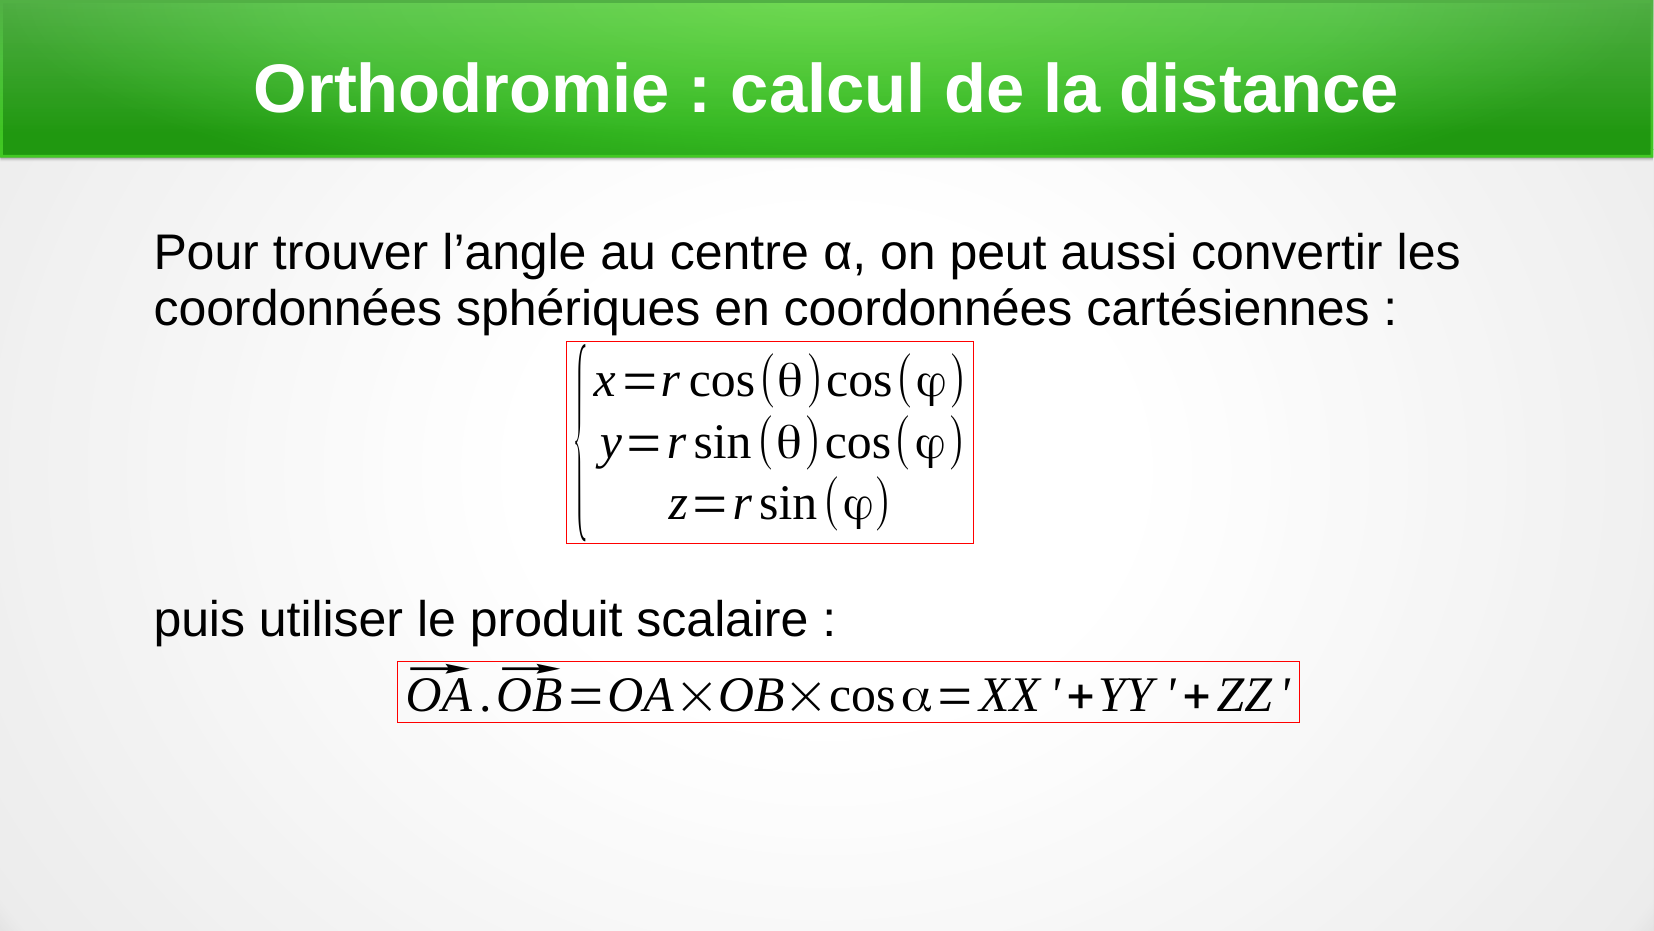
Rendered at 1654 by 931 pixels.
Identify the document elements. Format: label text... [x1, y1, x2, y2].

title Orthodromie : calcul de la distance [82, 35, 1571, 142]
list Pour trouver l’angle au centre α, on peut aussi convertir les coordonnées sphériques en coordonnées cartésiennes : puis utiliser le produit scalaire : [82, 224, 1571, 764]
chart [397, 661, 1300, 723]
chart [566, 341, 974, 544]
